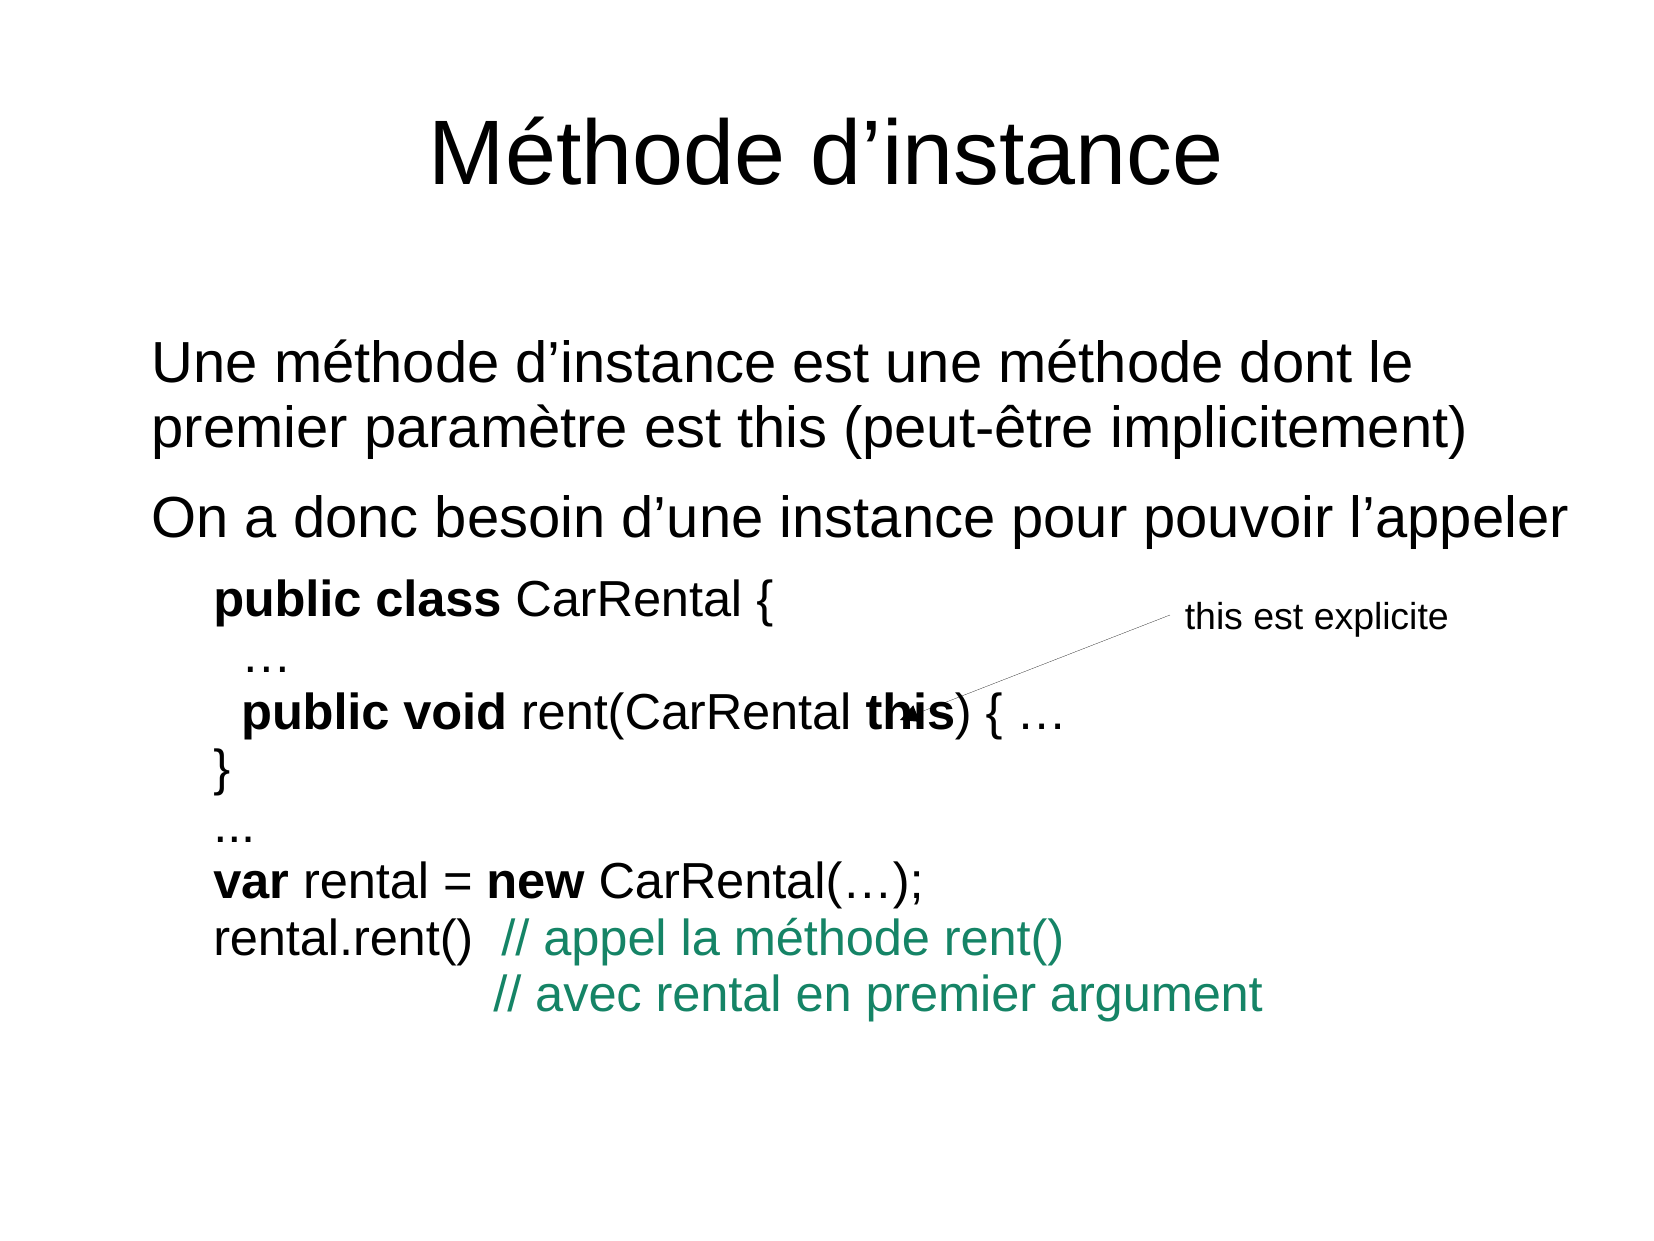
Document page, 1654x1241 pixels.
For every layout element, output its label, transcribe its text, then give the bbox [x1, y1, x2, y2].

list Une méthode d’instance est une méthode dont le premier paramètre est this (peut-être implicitement) On a donc besoin d’une instance pour pouvoir l’appeler public class CarRental { … public void rent(CarRental this) { … } ... var rental = new CarRental(…); rental.rent() // appel la méthode rent() // avec rental en premier argument [90, 330, 1579, 1050]
title Méthode d’instance [82, 49, 1571, 257]
text_box this est explicite [1170, 588, 1464, 646]
